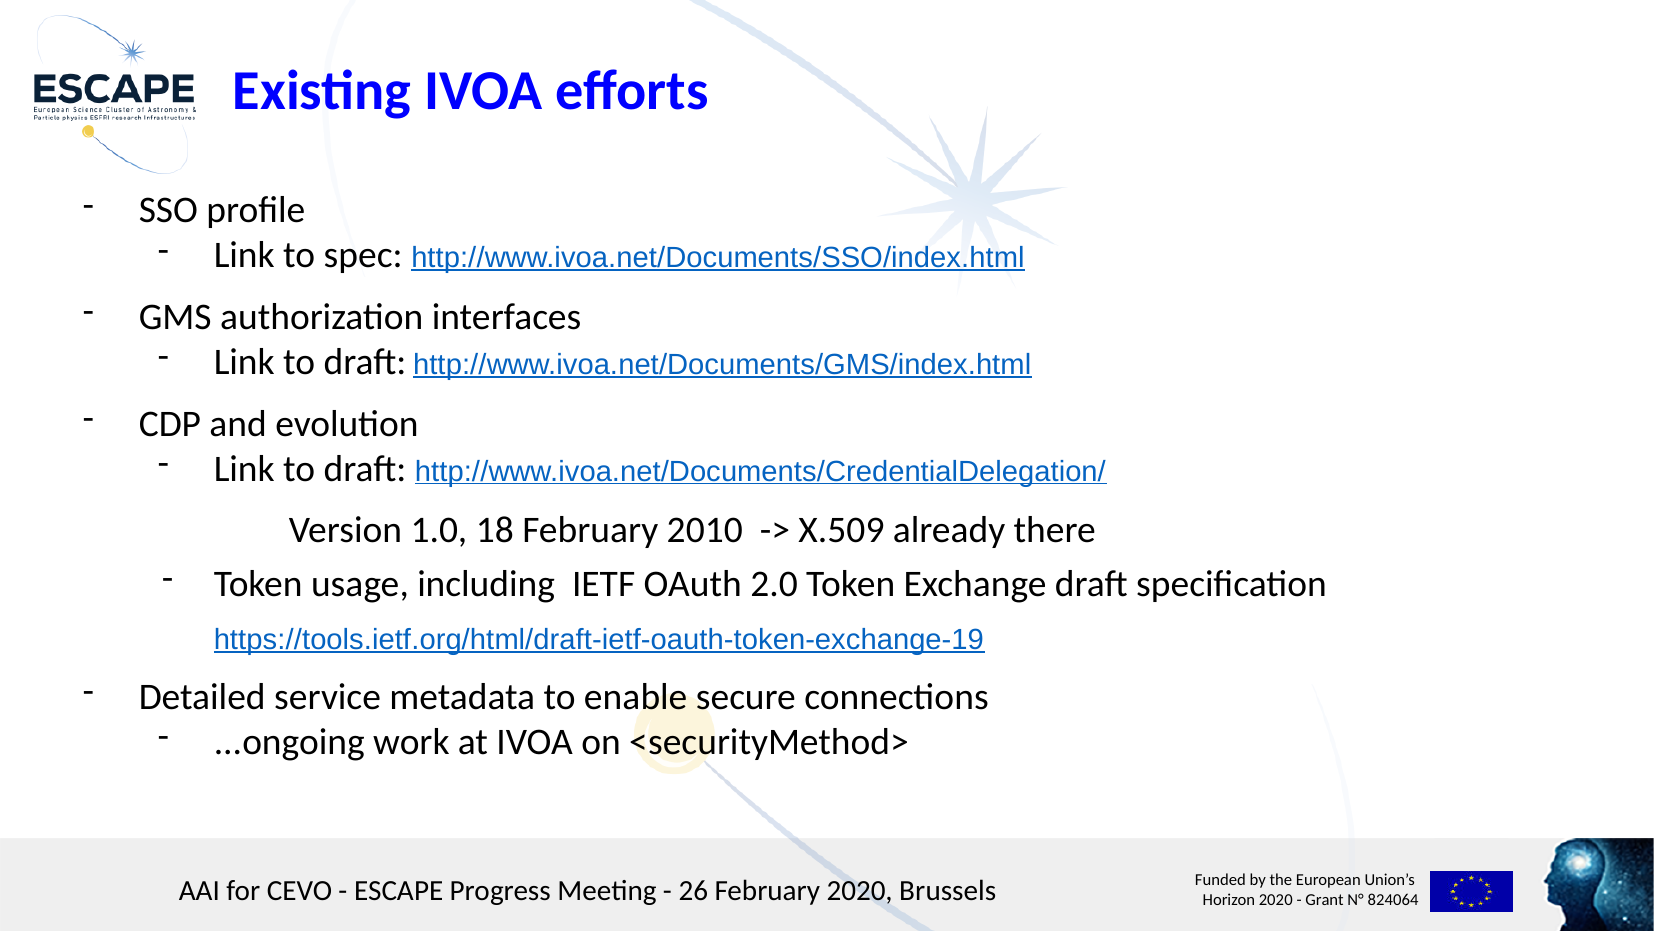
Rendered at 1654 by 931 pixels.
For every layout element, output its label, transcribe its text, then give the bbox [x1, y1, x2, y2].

title Existing IVOA efforts [221, 21, 1540, 162]
list SSO profile Link to spec: http://www.ivoa.net/Documents/SSO/index.html GMS authorization interfaces Link to draft: http://www.ivoa.net/Documents/GMS/index.html CDP and evolution Link to draft: http://www.ivoa.net/Documents/CredentialDelegation/ Version 1.0, 18 February 2010 -> X.509 already there Token usage, including IETF OAuth 2.0 Token Exchange draft specification https://tools.ietf.org/html/draft-ietf-oauth-token-exchange-19 Detailed service metadata to enable secure connections ...ongoing work at IVOA on <securityMethod> [52, 179, 1626, 802]
picture [0, 0, 1654, 931]
